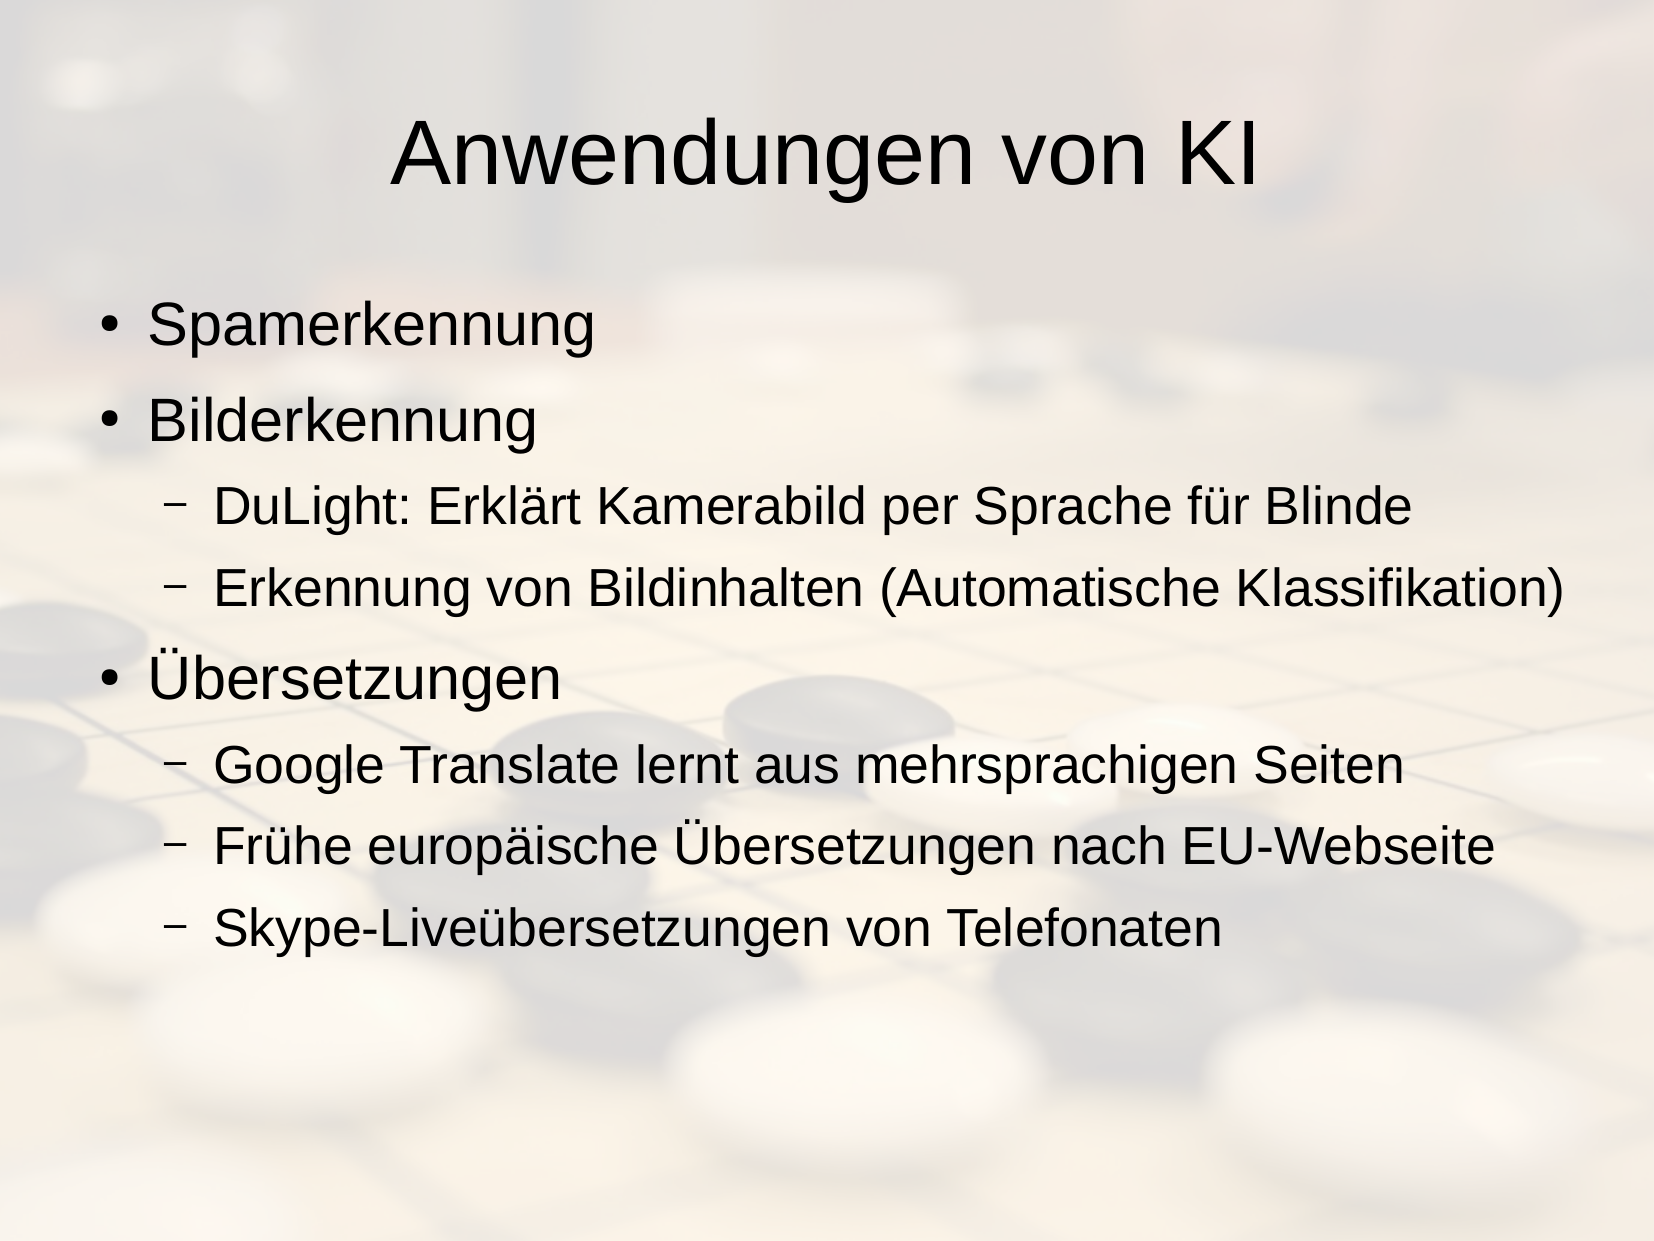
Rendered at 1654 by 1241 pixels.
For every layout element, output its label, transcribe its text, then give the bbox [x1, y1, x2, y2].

list Spamerkennung Bilderkennung DuLight: Erklärt Kamerabild per Sprache für Blinde Erkennung von Bildinhalten (Automatische Klassifikation) Übersetzungen Google Translate lernt aus mehrsprachigen Seiten Frühe europäische Übersetzungen nach EU-Webseite Skype-Liveübersetzungen von Telefonaten [82, 290, 1571, 1010]
title Anwendungen von KI [82, 49, 1571, 257]
